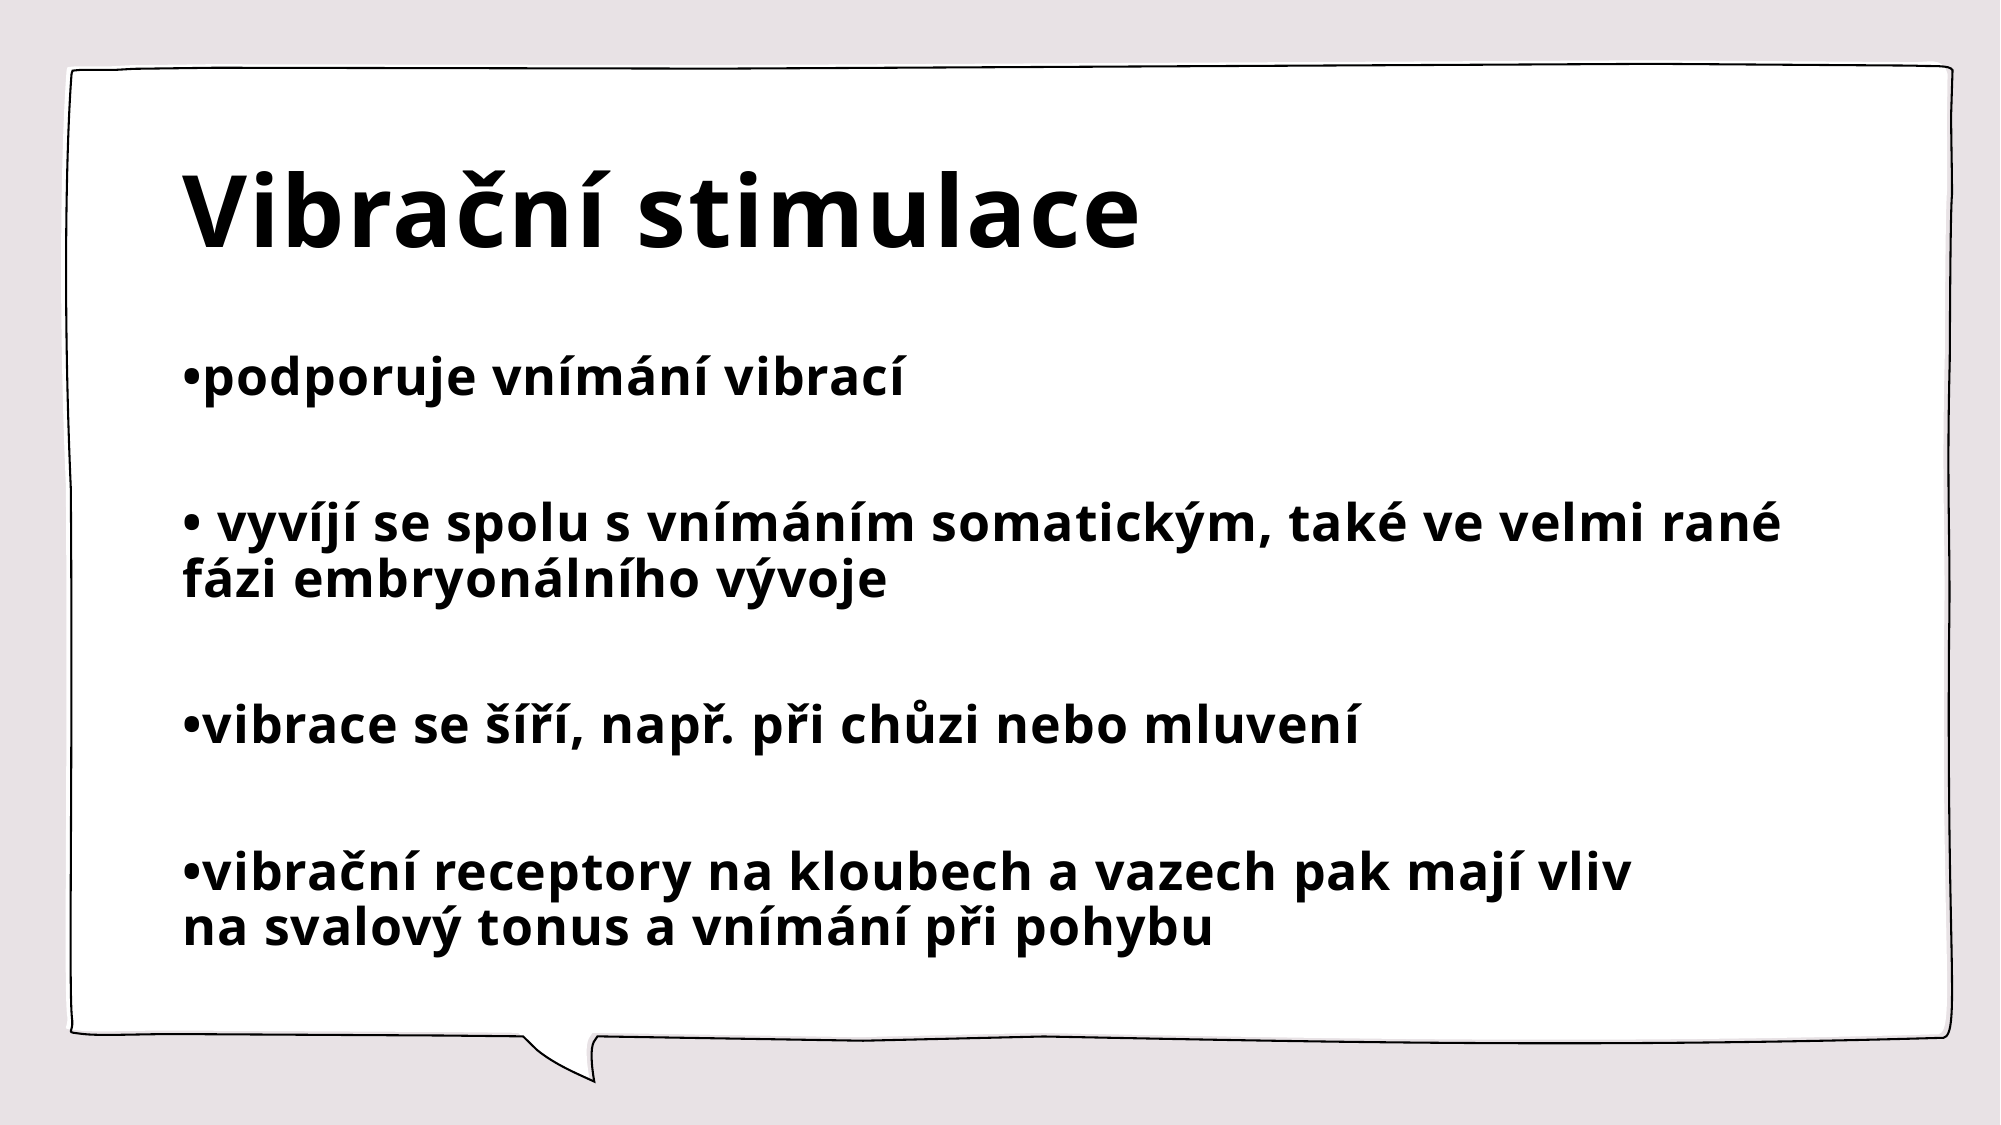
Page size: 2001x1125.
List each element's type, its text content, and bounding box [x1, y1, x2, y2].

title Vibrační stimulace [167, 91, 1863, 324]
list •podporuje vnímání vibrací • vyvíjí se spolu s vnímáním somatickým, také ve velmi rané fázi embryonálního vývoje •vibrace se šíří, např. při chůzi nebo mluvení •vibrační receptory na kloubech a vazech pak mají vliv na svalový tonus a vnímání při pohybu [167, 342, 1863, 971]
